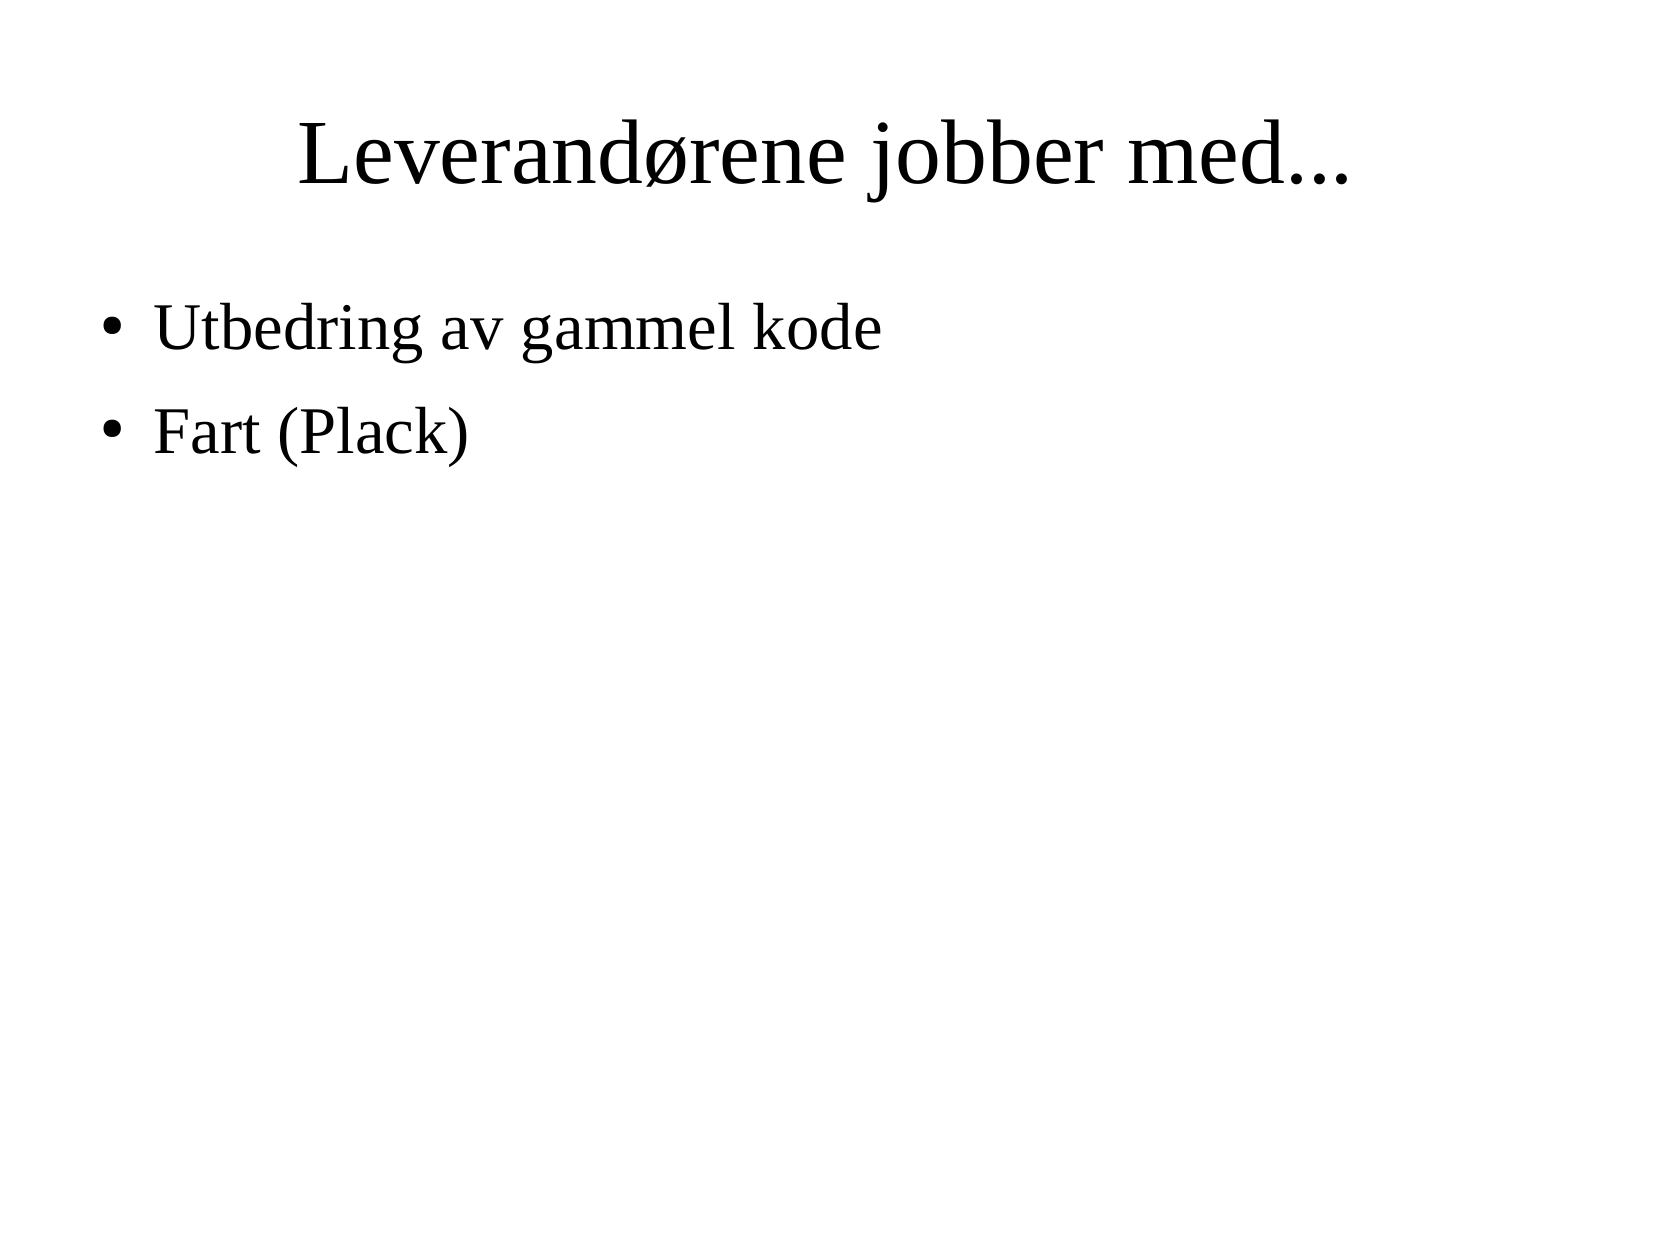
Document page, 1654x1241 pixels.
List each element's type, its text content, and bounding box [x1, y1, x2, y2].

title Leverandørene jobber med... [82, 49, 1571, 257]
list Utbedring av gammel kode Fart (Plack) [82, 290, 1571, 1010]
